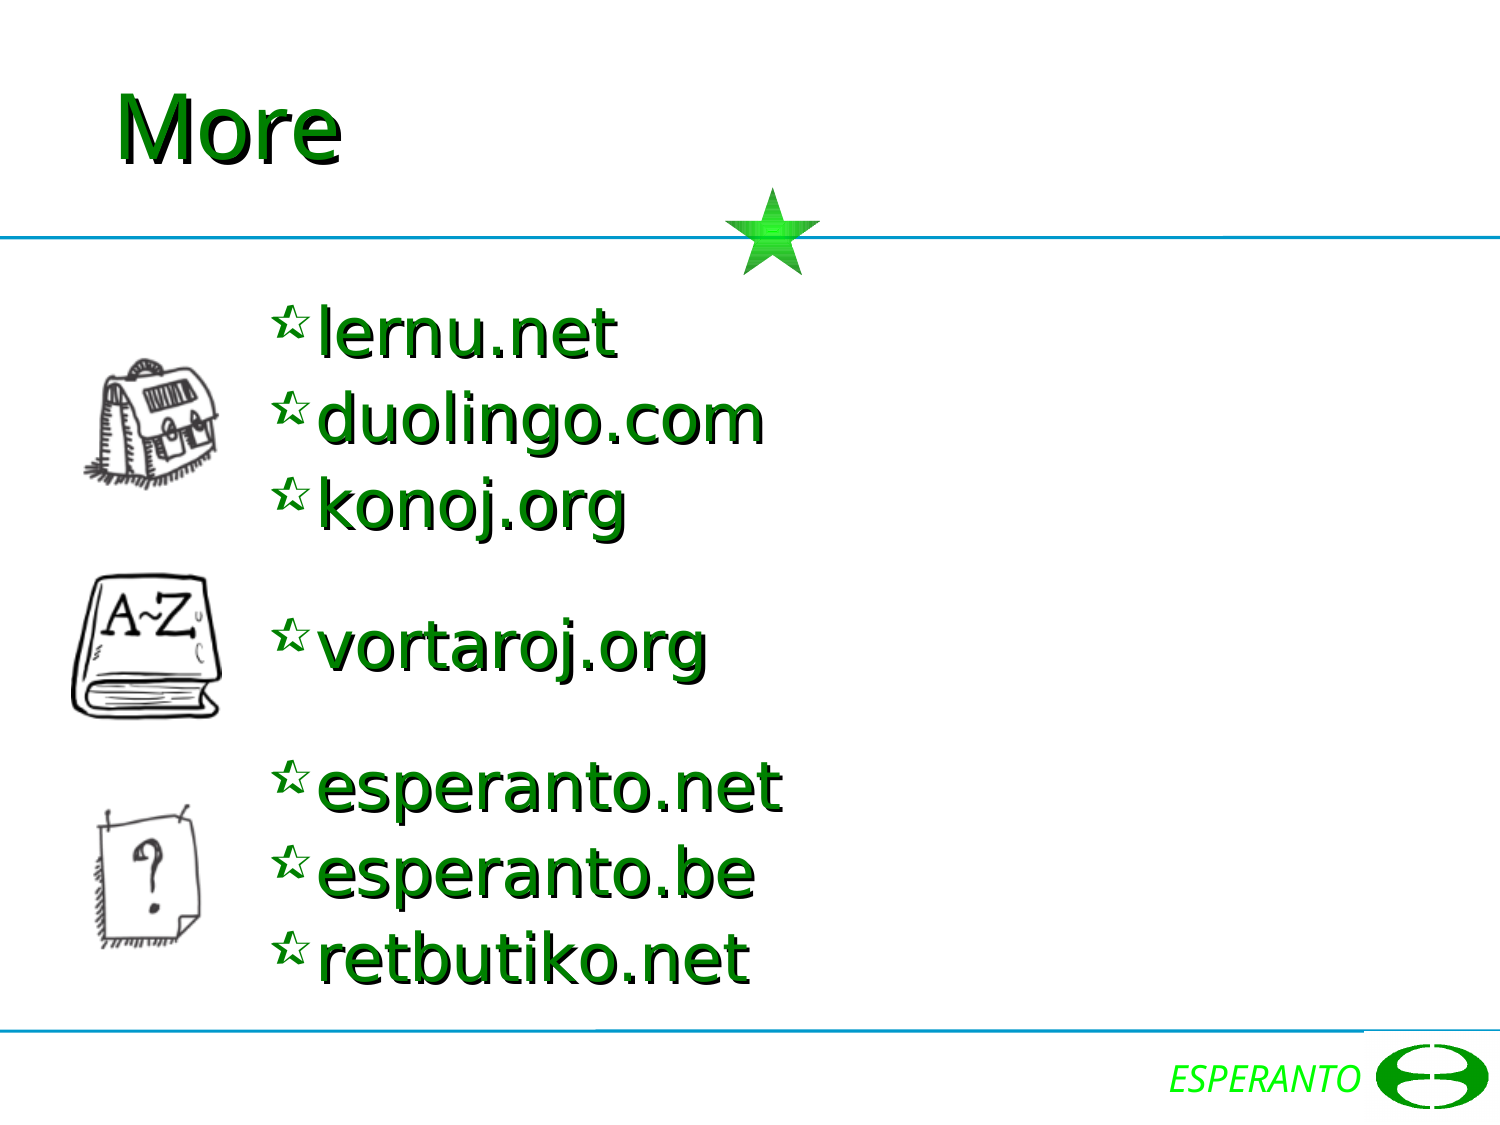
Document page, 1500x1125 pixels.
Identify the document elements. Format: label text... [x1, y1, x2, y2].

title More [112, 5, 1448, 245]
picture [1364, 1032, 1500, 1122]
picture [71, 571, 222, 722]
picture [70, 803, 221, 954]
list lernu.net duolingo.com konoj.org vortaroj.org esperanto.net esperanto.be retbutiko.net [267, 299, 1500, 1004]
picture [76, 349, 227, 500]
